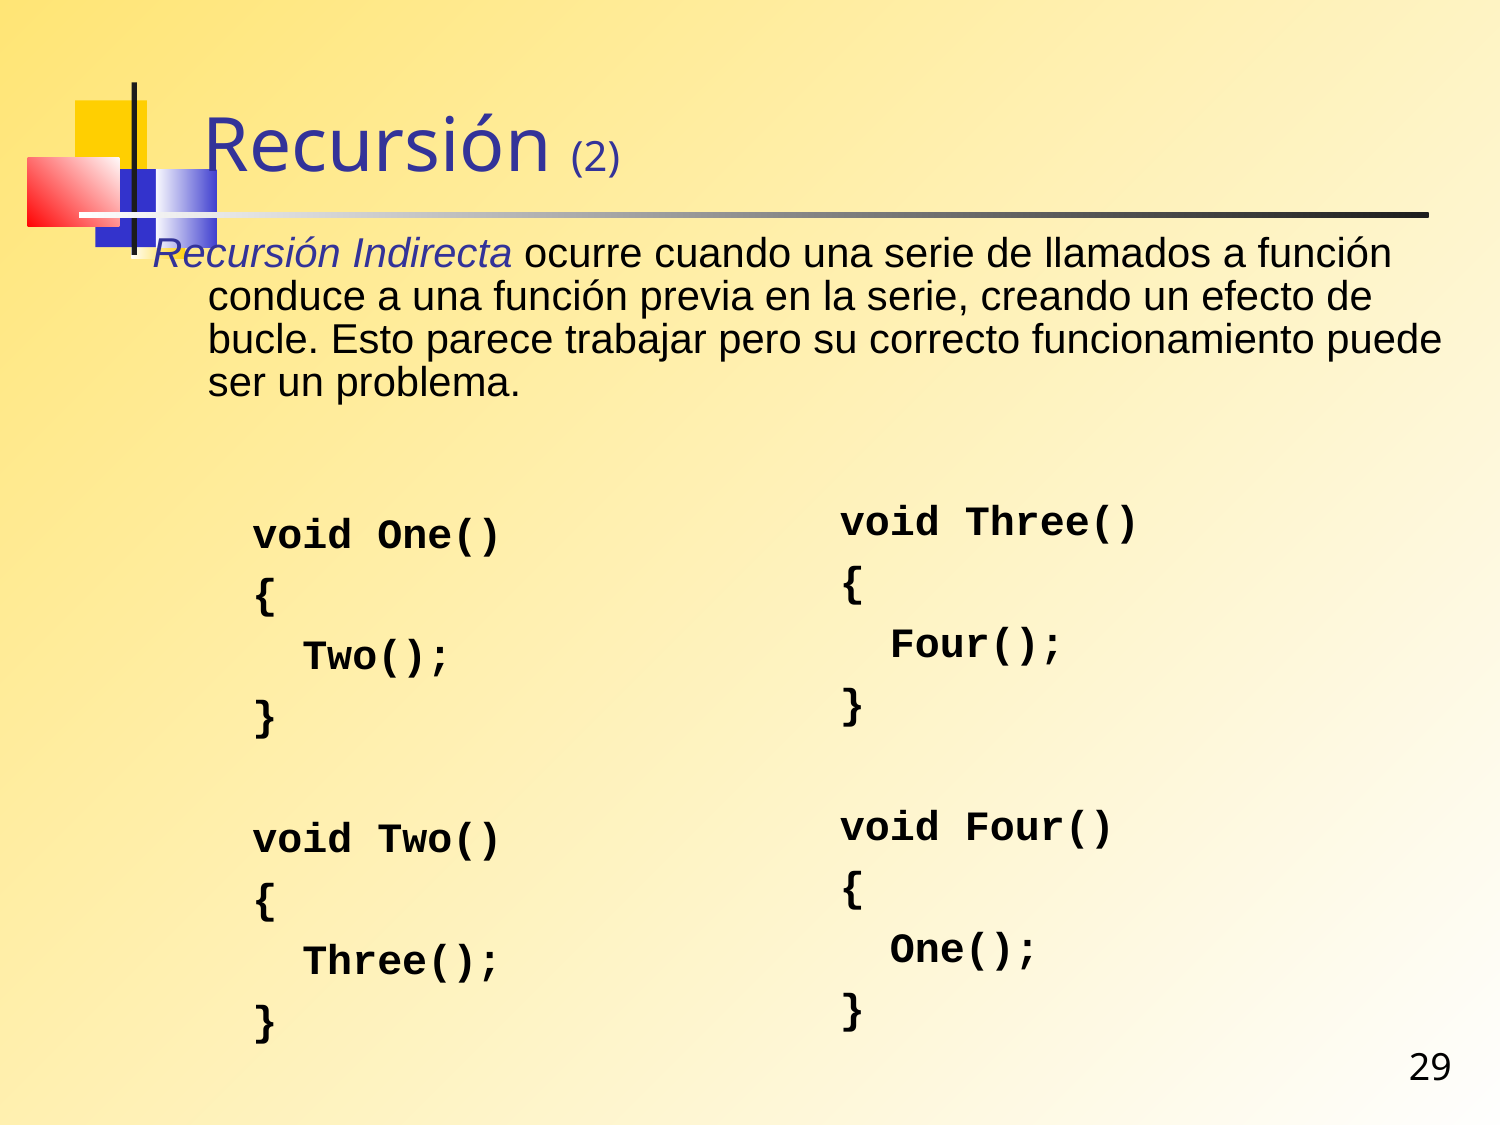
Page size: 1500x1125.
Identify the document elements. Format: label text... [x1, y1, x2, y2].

list Recursión Indirecta ocurre cuando una serie de llamados a función conduce a una función previa en la serie, creando un efecto de bucle. Esto parece trabajar pero su correcto funcionamiento puede ser un problema. [137, 224, 1463, 988]
text_box void Three()‏ { Four(); } void Four()‏ { One(); } [824, 988, 1238, 1038]
text_box void One()‏ { Two(); } void Two()‏ { Three(); } [237, 988, 651, 1051]
title Recursión (2) [187, 37, 1466, 201]
